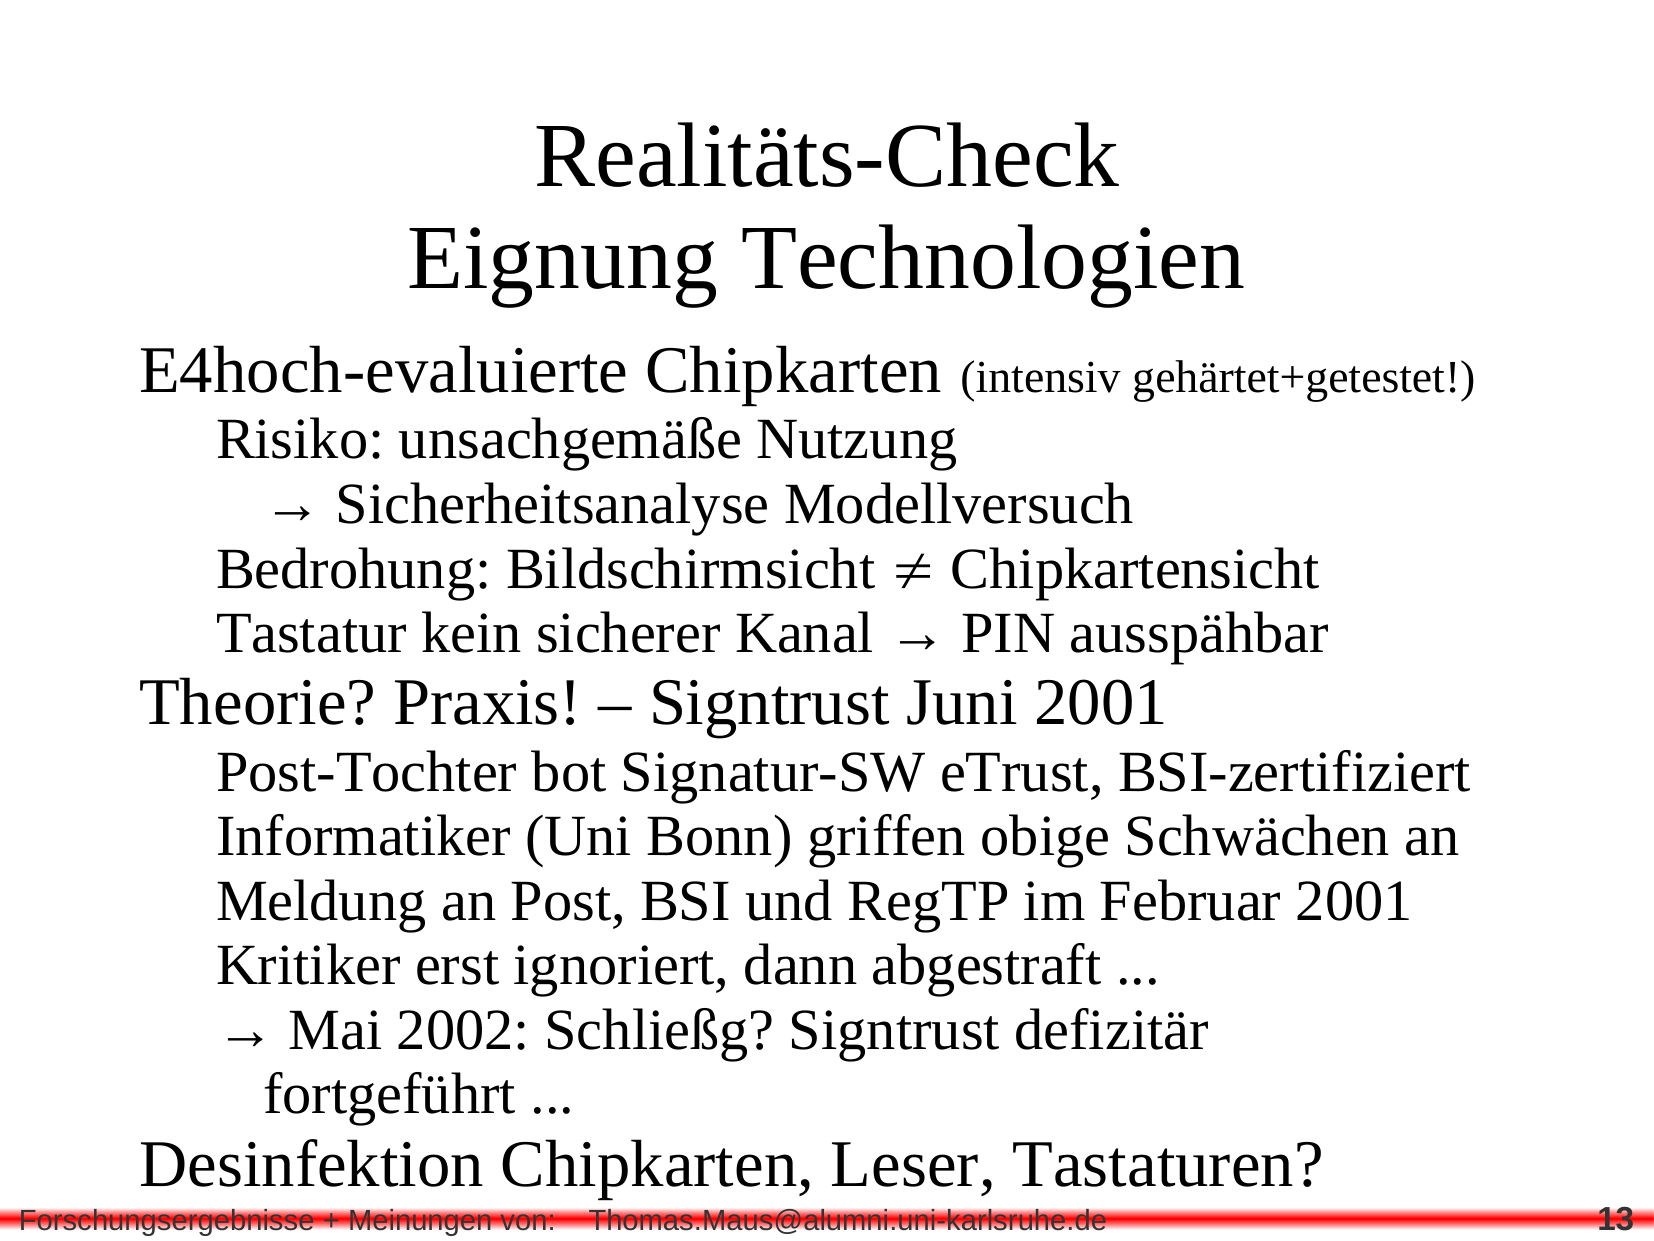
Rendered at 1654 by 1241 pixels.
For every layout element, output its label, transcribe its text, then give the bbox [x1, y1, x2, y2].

title Realitäts-Check Eignung Technologien [121, 95, 1534, 318]
list E4hoch-evaluierte Chipkarten (intensiv gehärtet+getestet!) Risiko: unsachgemäße Nutzung → Sicherheitsanalyse Modellversuch Bedrohung: Bildschirmsicht ≠ Chipkartensicht Tastatur kein sicherer Kanal → PIN ausspähbar Theorie? Praxis! – Signtrust Juni 2001 Post-Tochter bot Signatur-SW eTrust, BSI-zertifiziert Informatiker (Uni Bonn) griffen obige Schwächen an Meldung an Post, BSI und RegTP im Februar 2001 Kritiker erst ignoriert, dann abgestraft ... → Mai 2002: Schließg? Signtrust defizitär fortgeführt ... Desinfektion Chipkarten, Leser, Tastaturen? [121, 332, 1534, 1212]
